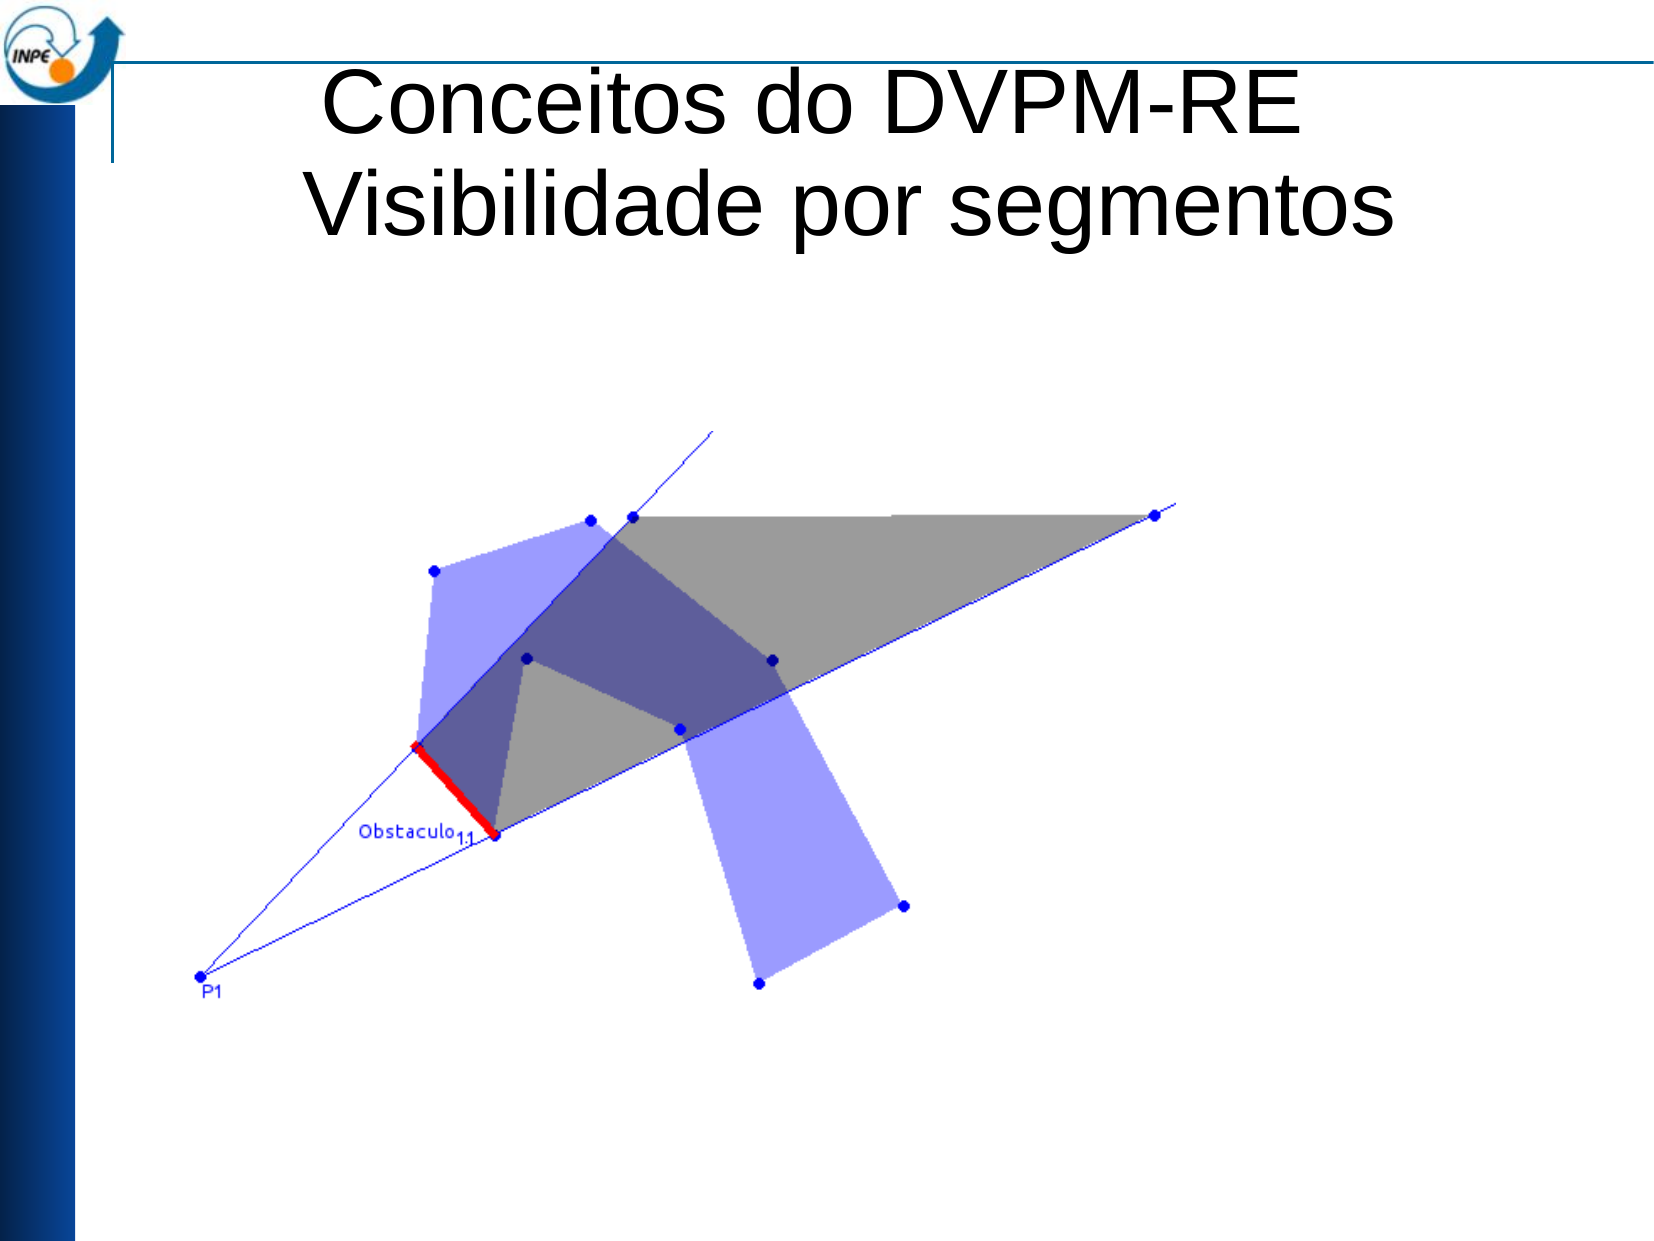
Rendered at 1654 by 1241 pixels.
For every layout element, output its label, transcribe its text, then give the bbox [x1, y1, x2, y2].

title Conceitos do DVPM-RE Visibilidade por segmentos [82, 49, 1619, 257]
picture [163, 431, 1176, 1027]
picture [0, 0, 126, 105]
